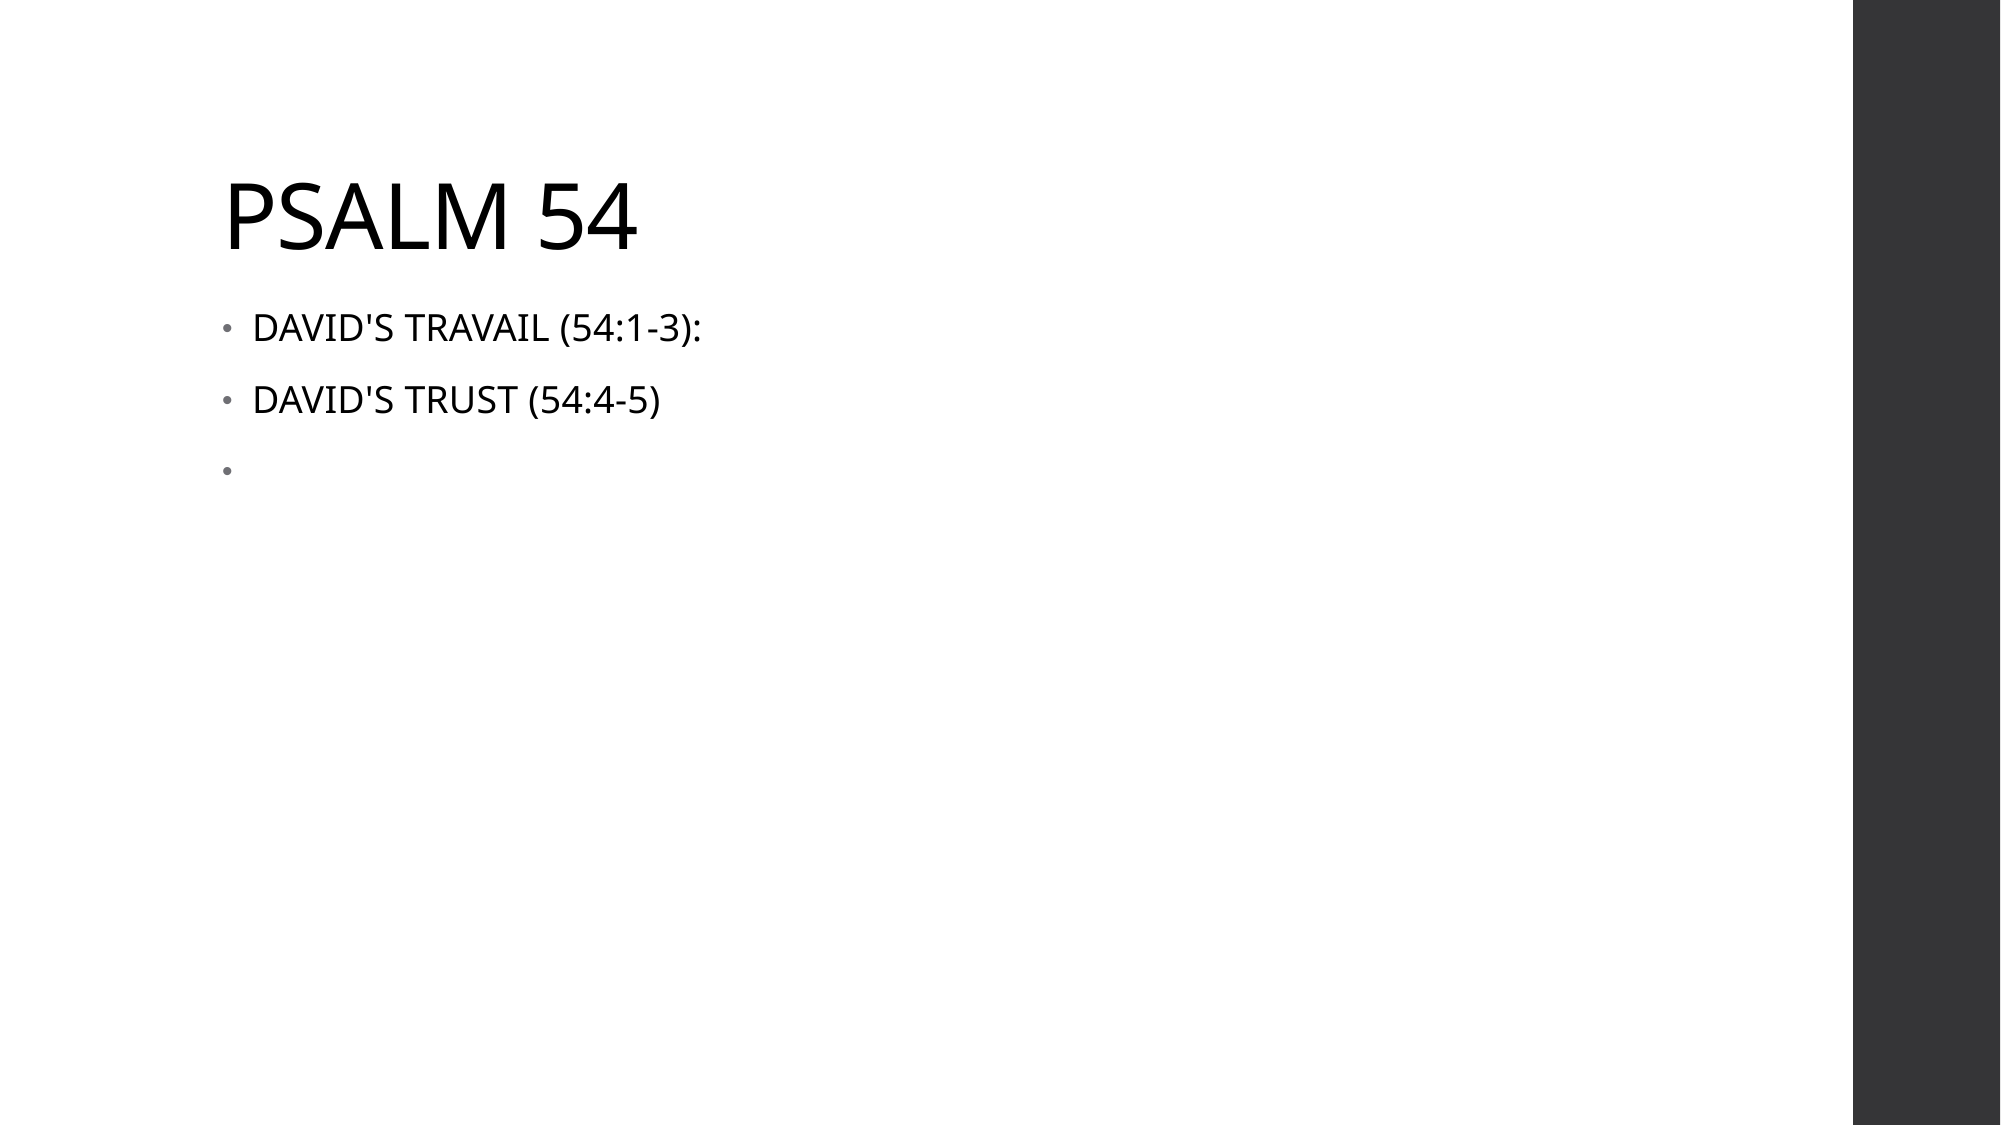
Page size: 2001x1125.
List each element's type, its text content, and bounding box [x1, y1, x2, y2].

title PSALM 54 [206, 60, 1797, 278]
list DAVID'S TRAVAIL (54:1-3): DAVID'S TRUST (54:4-5) [206, 299, 1617, 1014]
